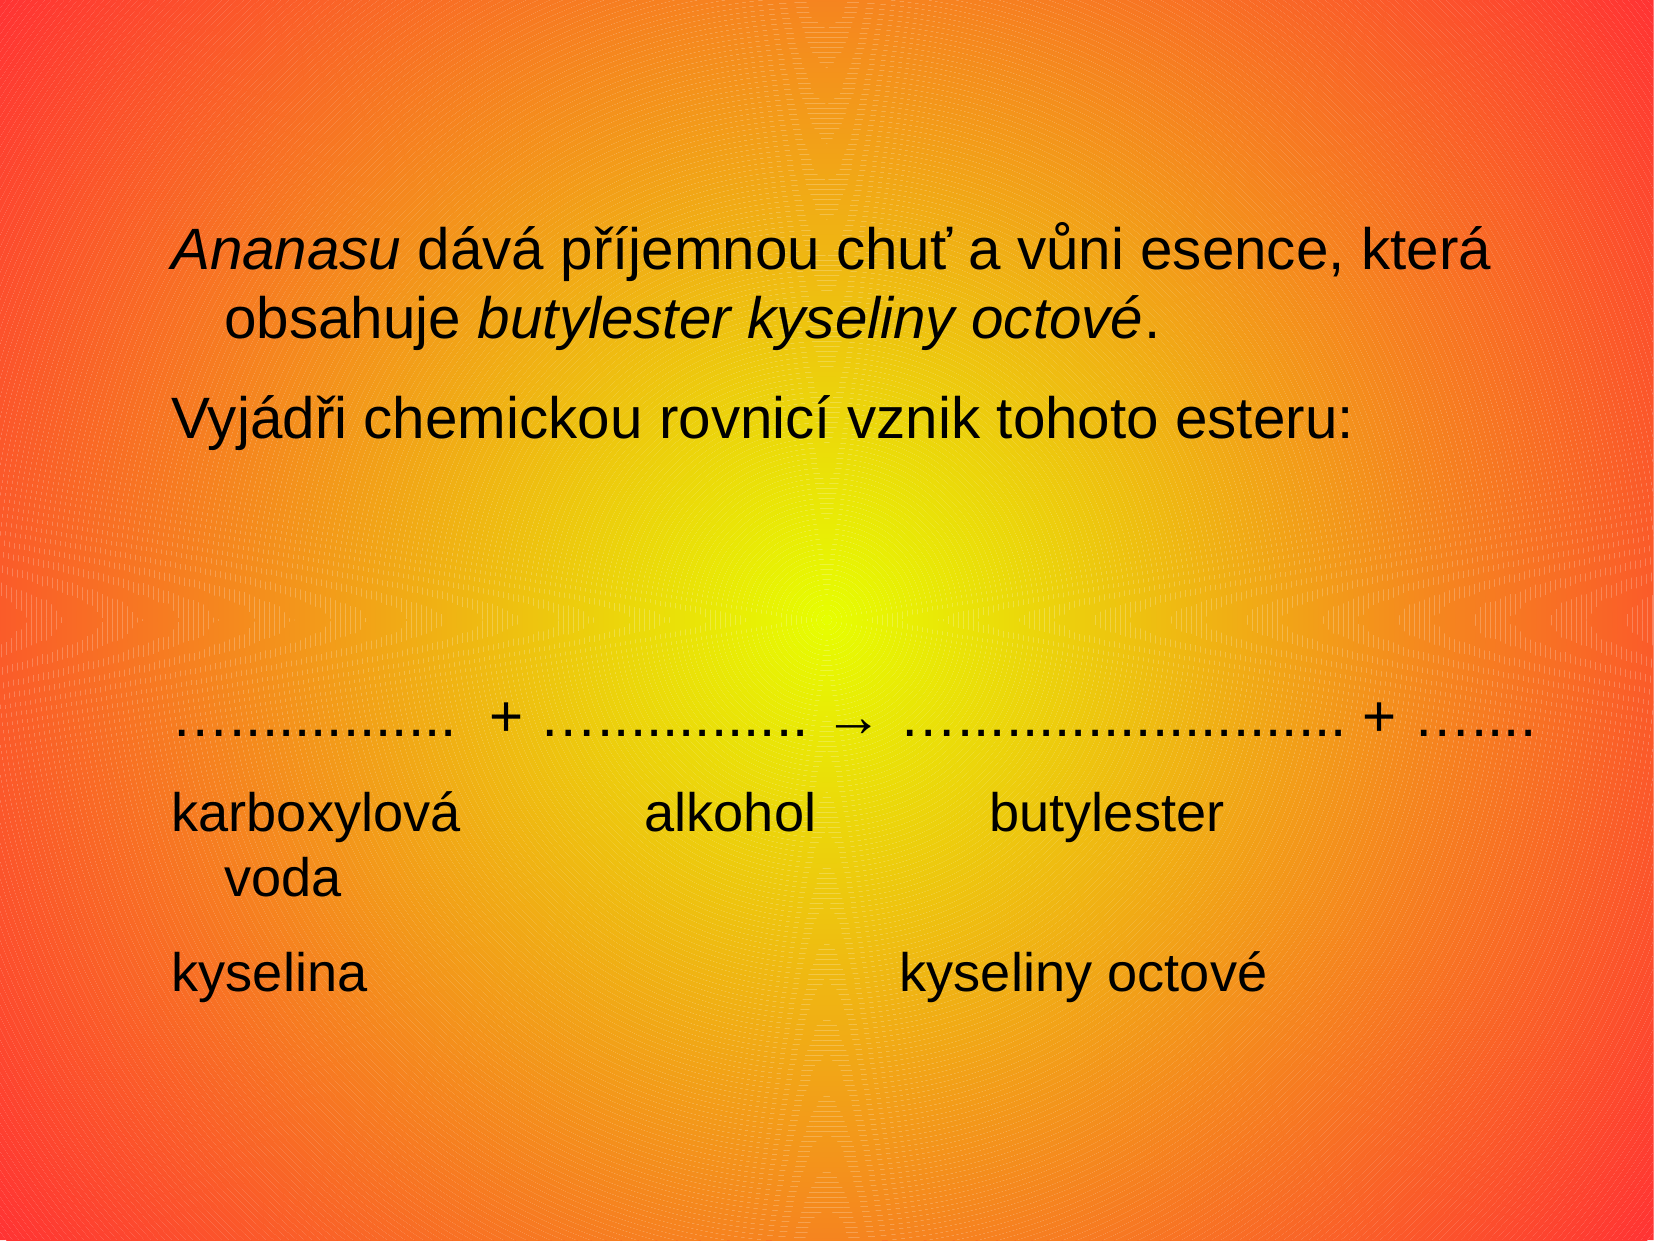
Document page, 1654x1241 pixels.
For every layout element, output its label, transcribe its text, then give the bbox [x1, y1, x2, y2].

list Ananasu dává příjemnou chuť a vůni esence, která obsahuje butylester kyseliny octové. Vyjádři chemickou rovnicí vznik tohoto esteru: ….............. + …............. → …........................ + ….... karboxylová alkohol butylester voda kyselina kyseliny octové [82, 210, 1571, 1030]
